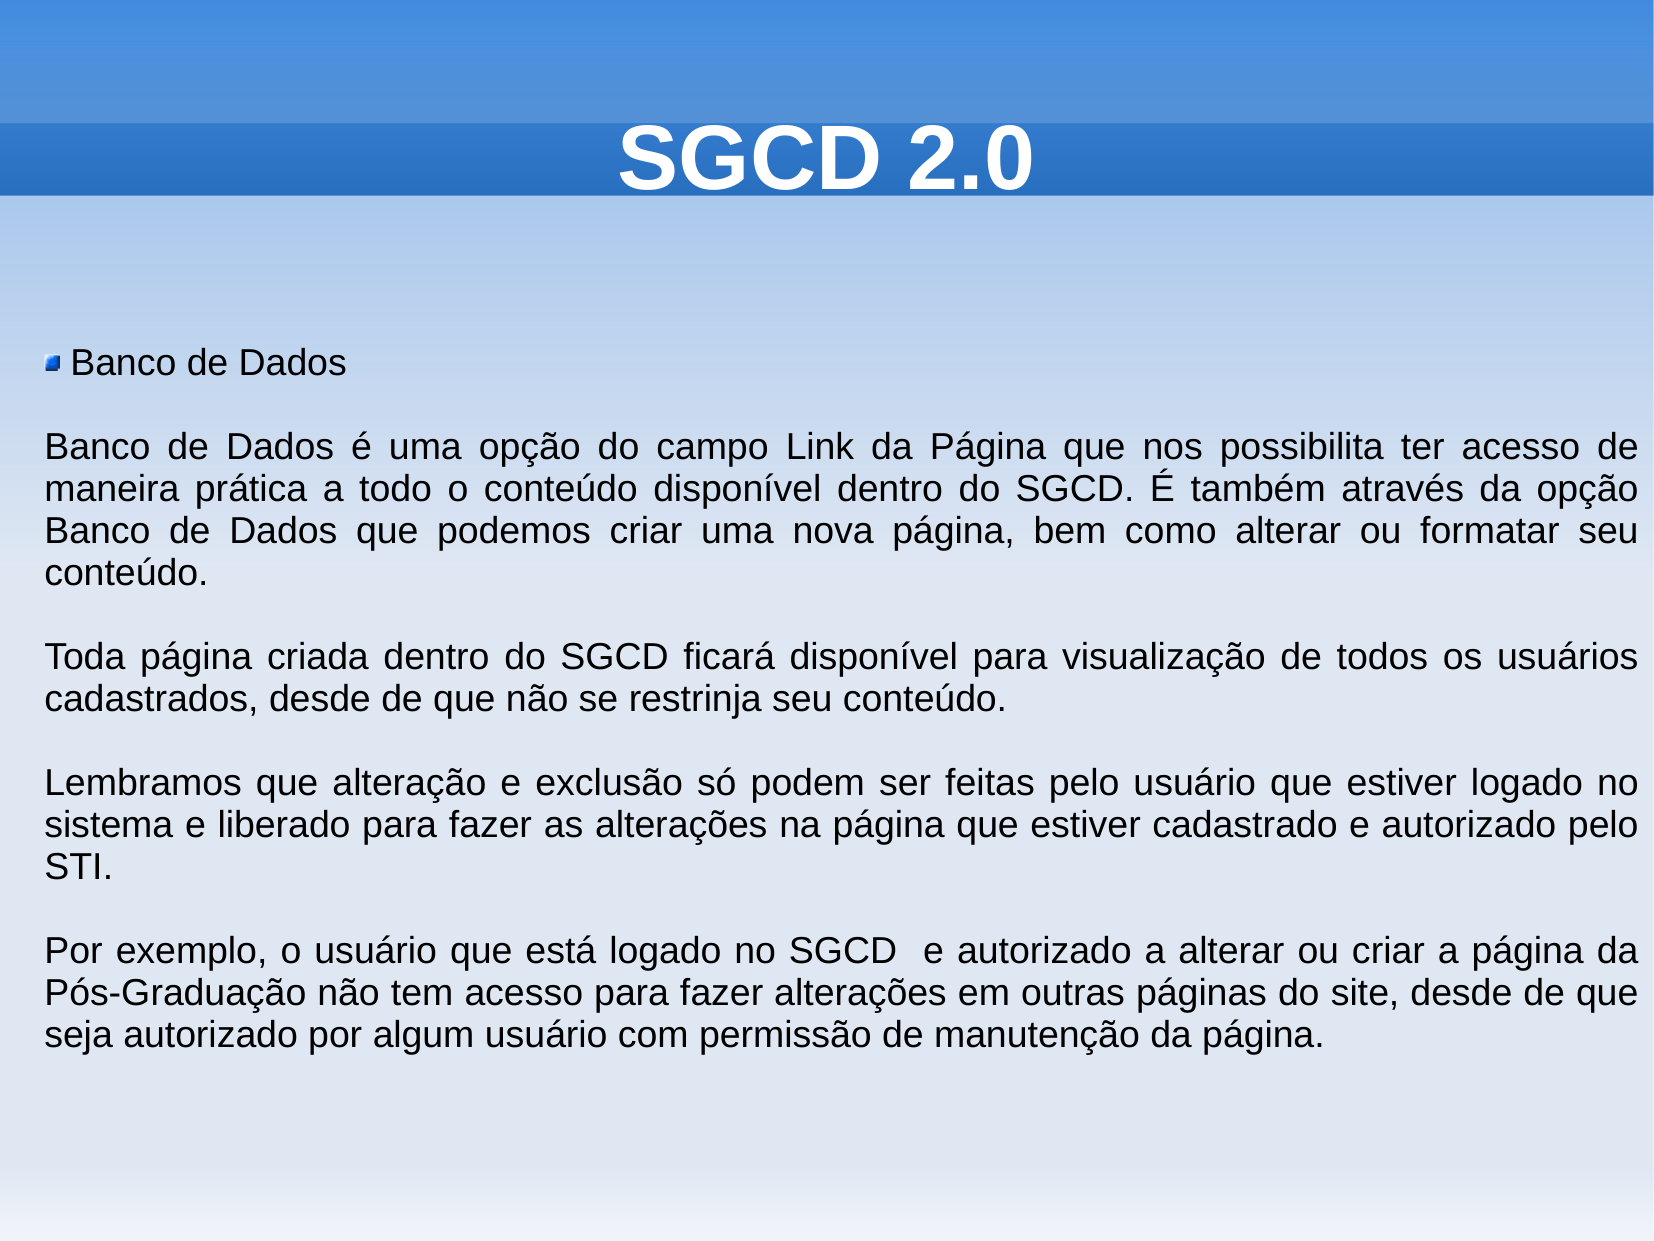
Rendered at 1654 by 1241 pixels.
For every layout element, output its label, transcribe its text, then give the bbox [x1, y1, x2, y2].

text_box Banco de Dados Banco de Dados é uma opção do campo Link da Página que nos possibilita ter acesso de maneira prática a todo o conteúdo disponível dentro do SGCD. É também através da opção Banco de Dados que podemos criar uma nova página, bem como alterar ou formatar seu conteúdo. Toda página criada dentro do SGCD ficará disponível para visualização de todos os usuários cadastrados, desde de que não se restrinja seu conteúdo. Lembramos que alteração e exclusão só podem ser feitas pelo usuário que estiver logado no sistema e liberado para fazer as alterações na página que estiver cadastrado e autorizado pelo STI. Por exemplo, o usuário que está logado no SGCD e autorizado a alterar ou criar a página da Pós-Graduação não tem acesso para fazer alterações em outras páginas do site, desde de que seja autorizado por algum usuário com permissão de manutenção da página. [29, 292, 1654, 1105]
title SGCD 2.0 [82, 49, 1571, 257]
picture [0, 0, 1654, 1241]
